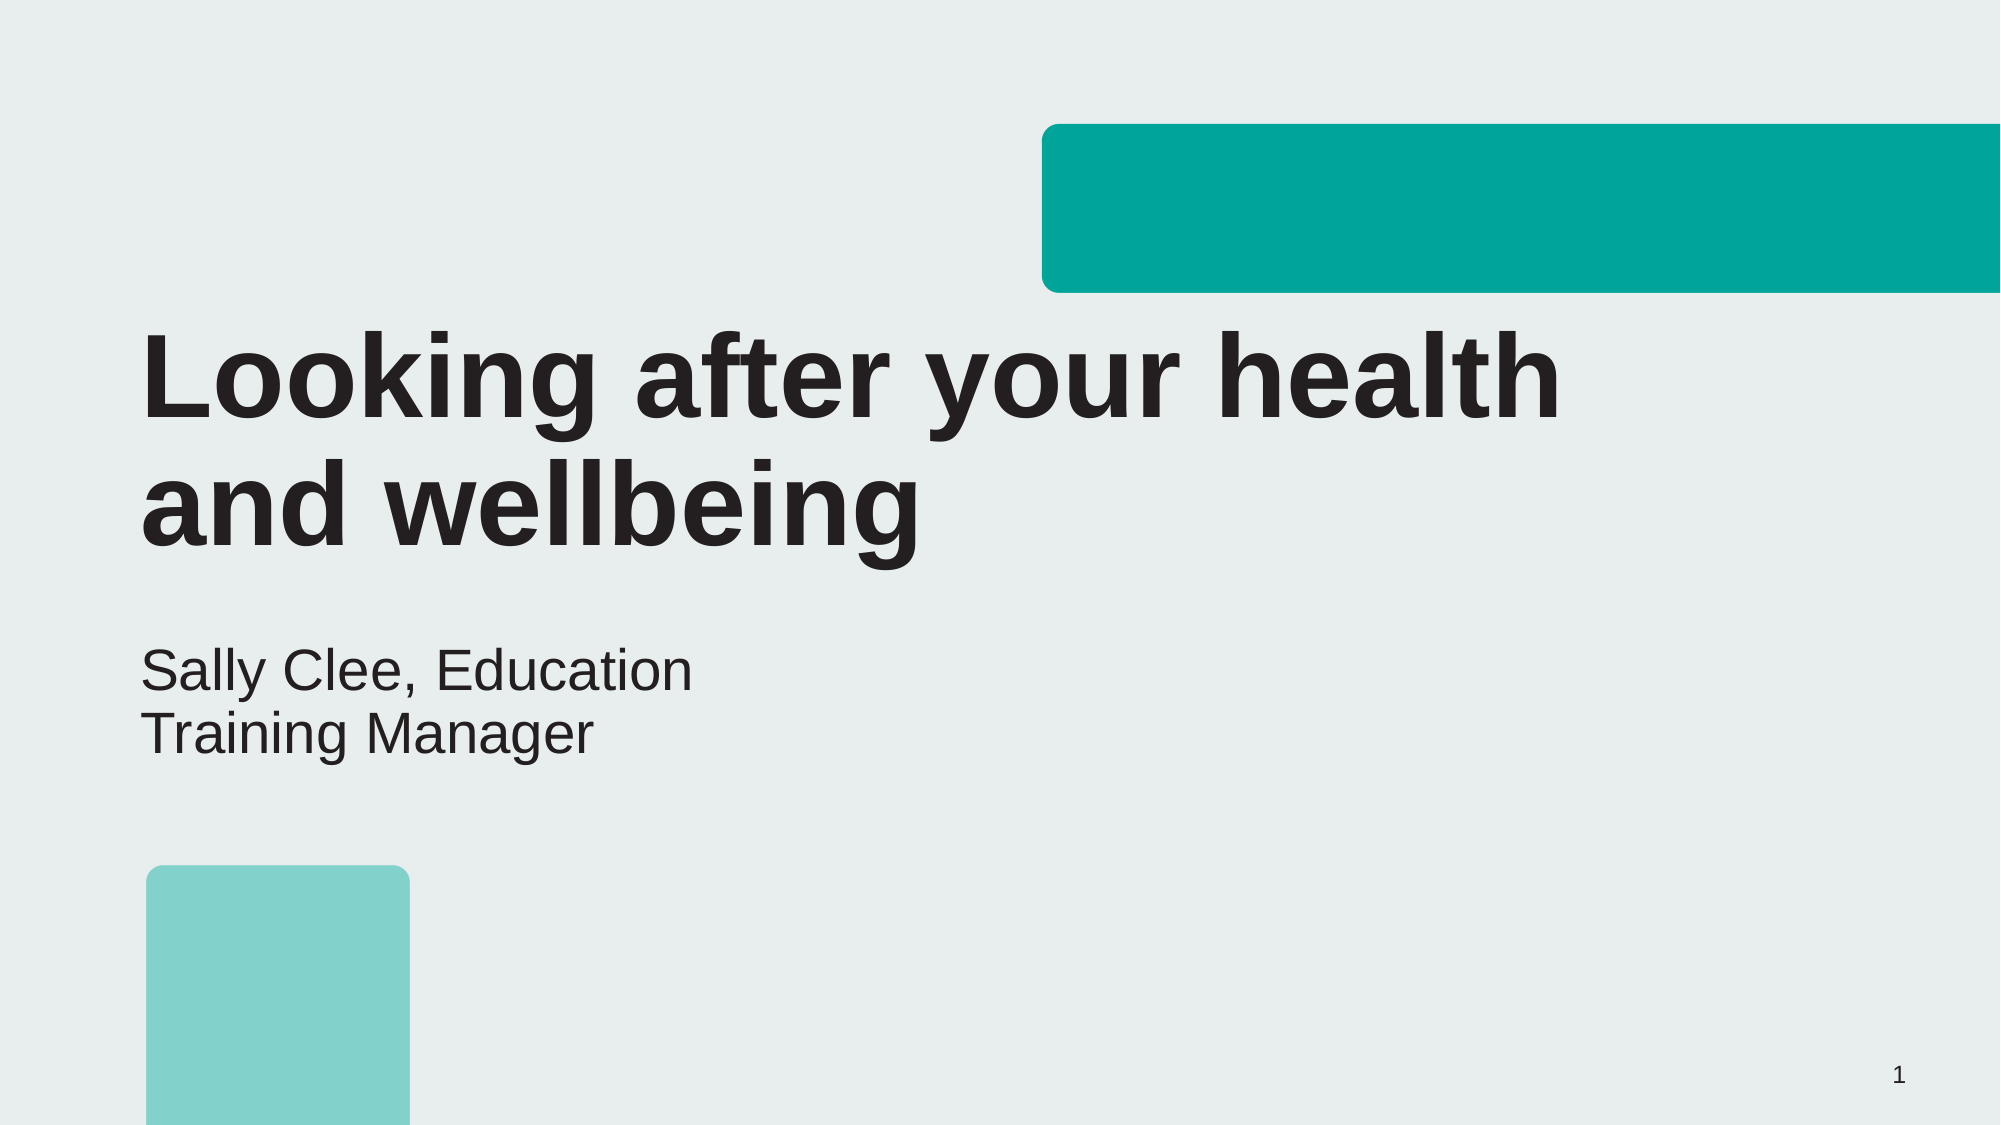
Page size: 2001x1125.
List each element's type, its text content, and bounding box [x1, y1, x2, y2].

list Looking after your health and wellbeing [140, 314, 1728, 572]
list Sally Clee, Education Training Manager [140, 687, 1246, 835]
